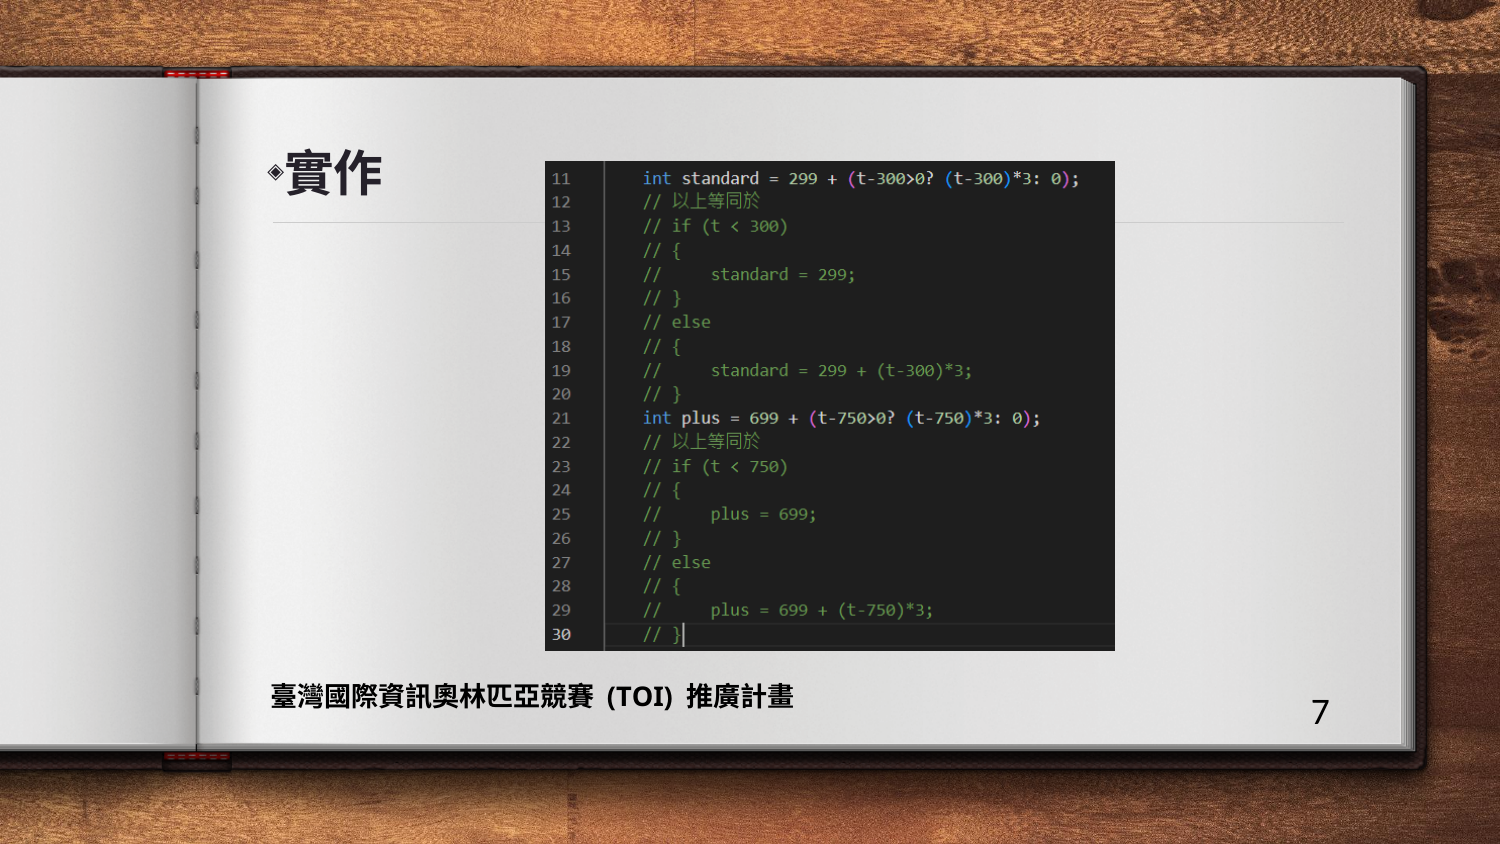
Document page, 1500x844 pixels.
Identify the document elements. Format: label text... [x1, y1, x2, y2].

list 實作 [252, 126, 1194, 216]
text_box 7 [1295, 672, 1386, 737]
picture [545, 161, 1115, 651]
